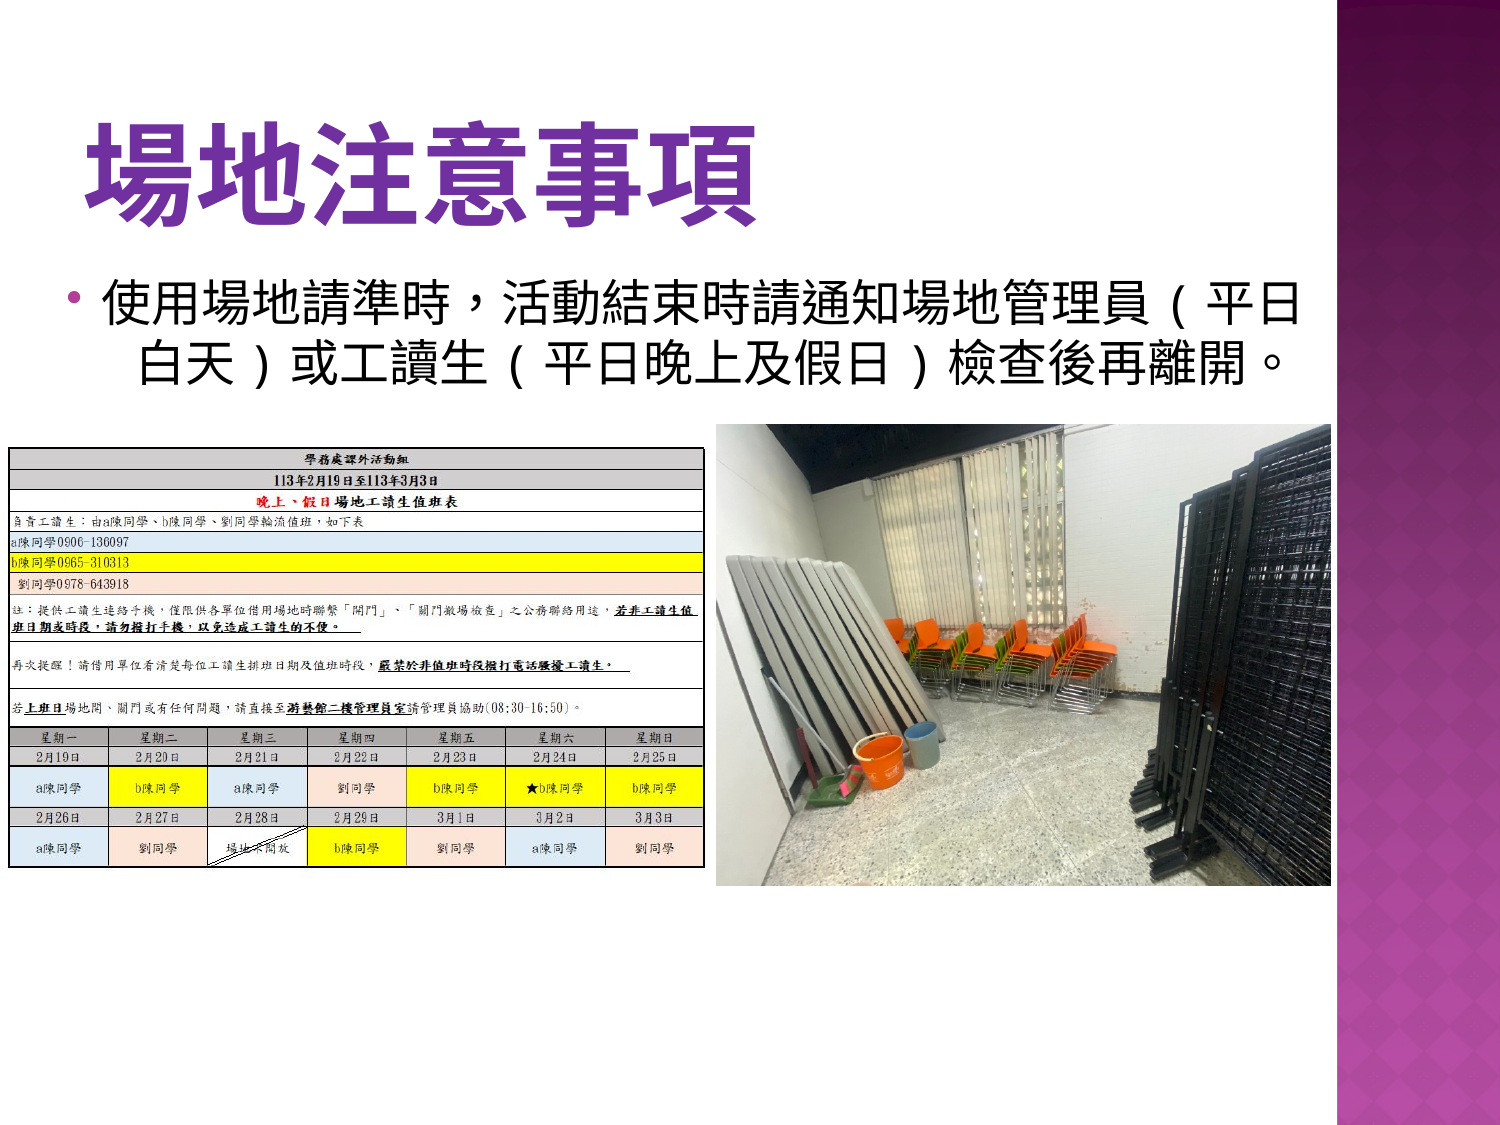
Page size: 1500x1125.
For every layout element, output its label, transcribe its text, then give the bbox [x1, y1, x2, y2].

picture [2, 425, 1331, 886]
list 使用場地請準時，活動結束時請通知場地管理員(平日白天)或工讀生(平日晚上及假日)檢查後再離開。 [53, 264, 1365, 1060]
title 場地注意事項 [75, 52, 1263, 241]
